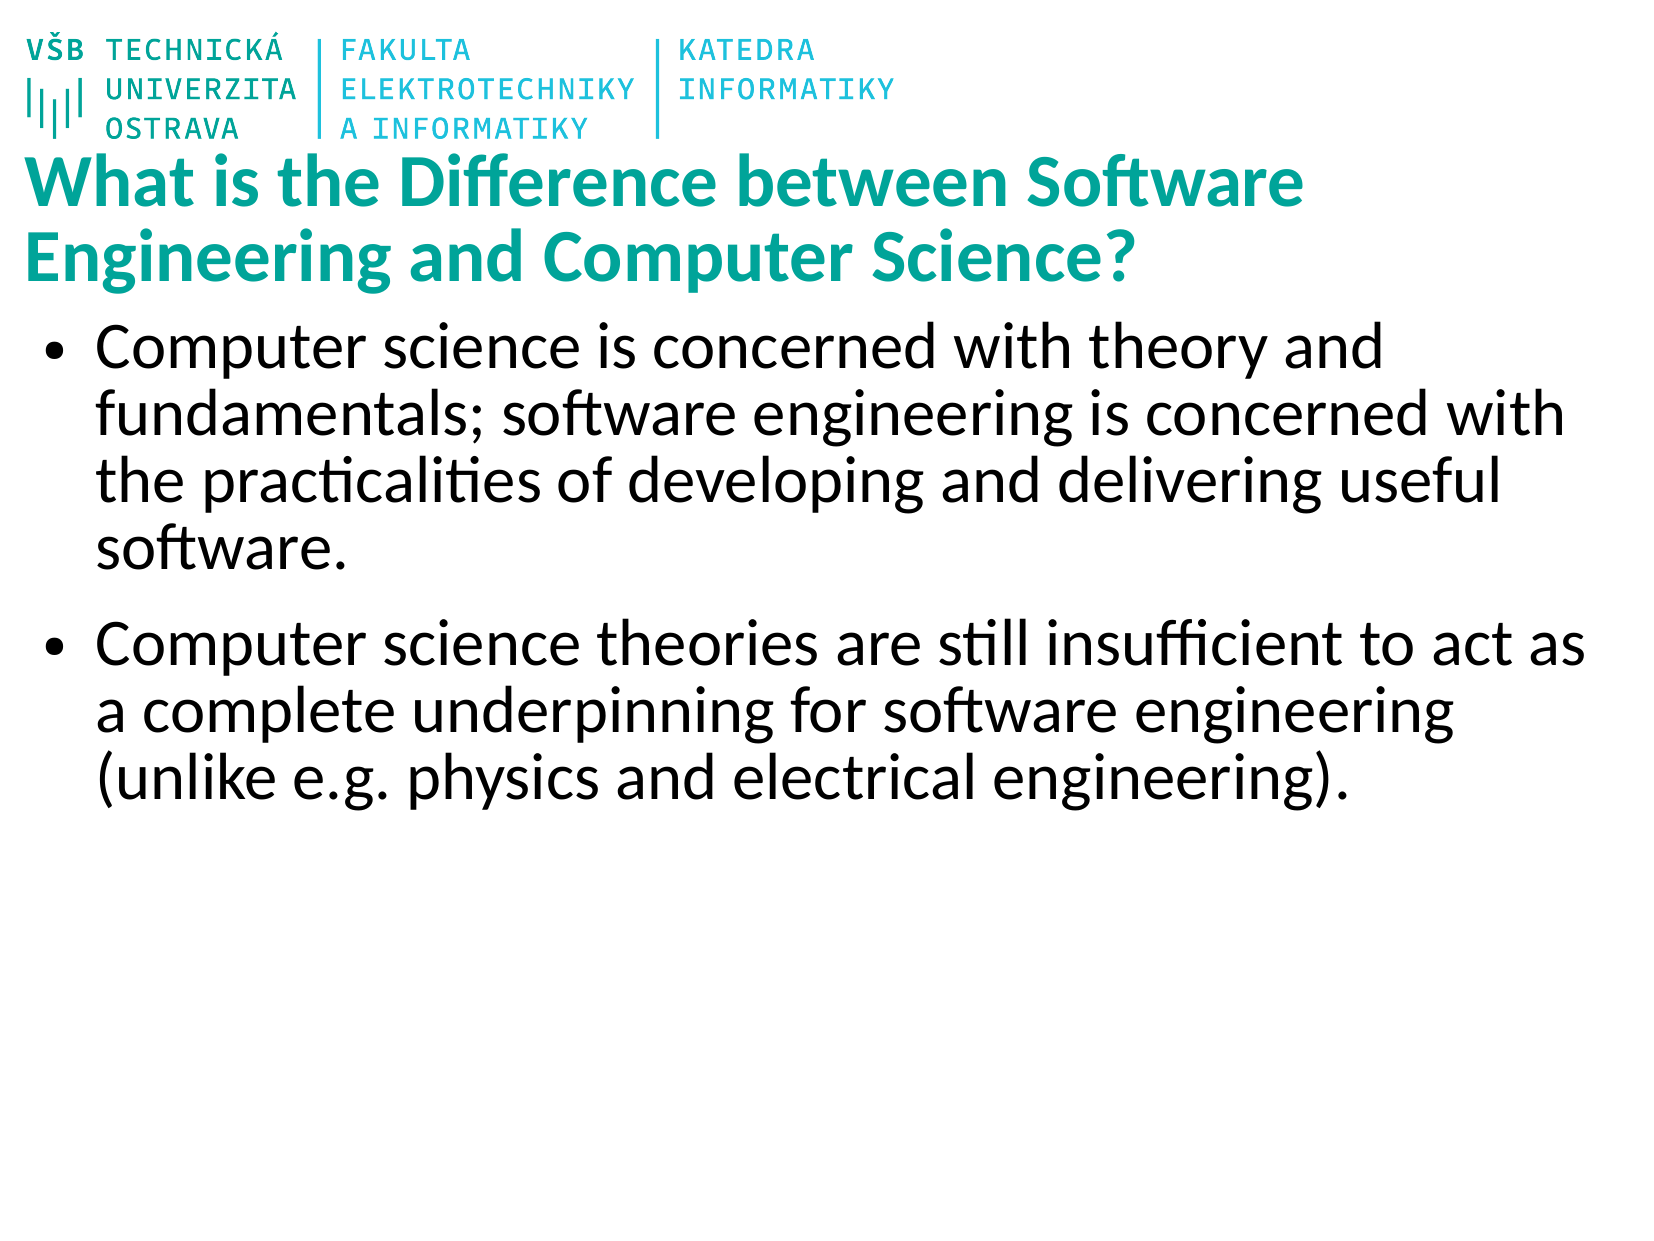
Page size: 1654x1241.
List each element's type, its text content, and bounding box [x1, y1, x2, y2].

picture [26, 31, 894, 139]
list Computer science is concerned with theory and fundamentals; software engineering is concerned with the practicalities of developing and delivering useful software. Computer science theories are still insufficient to act as a complete underpinning for software engineering (unlike e.g. physics and electrical engineering). [24, 318, 1629, 1146]
title What is the Difference between Software Engineering and Computer Science? [24, 169, 1629, 301]
